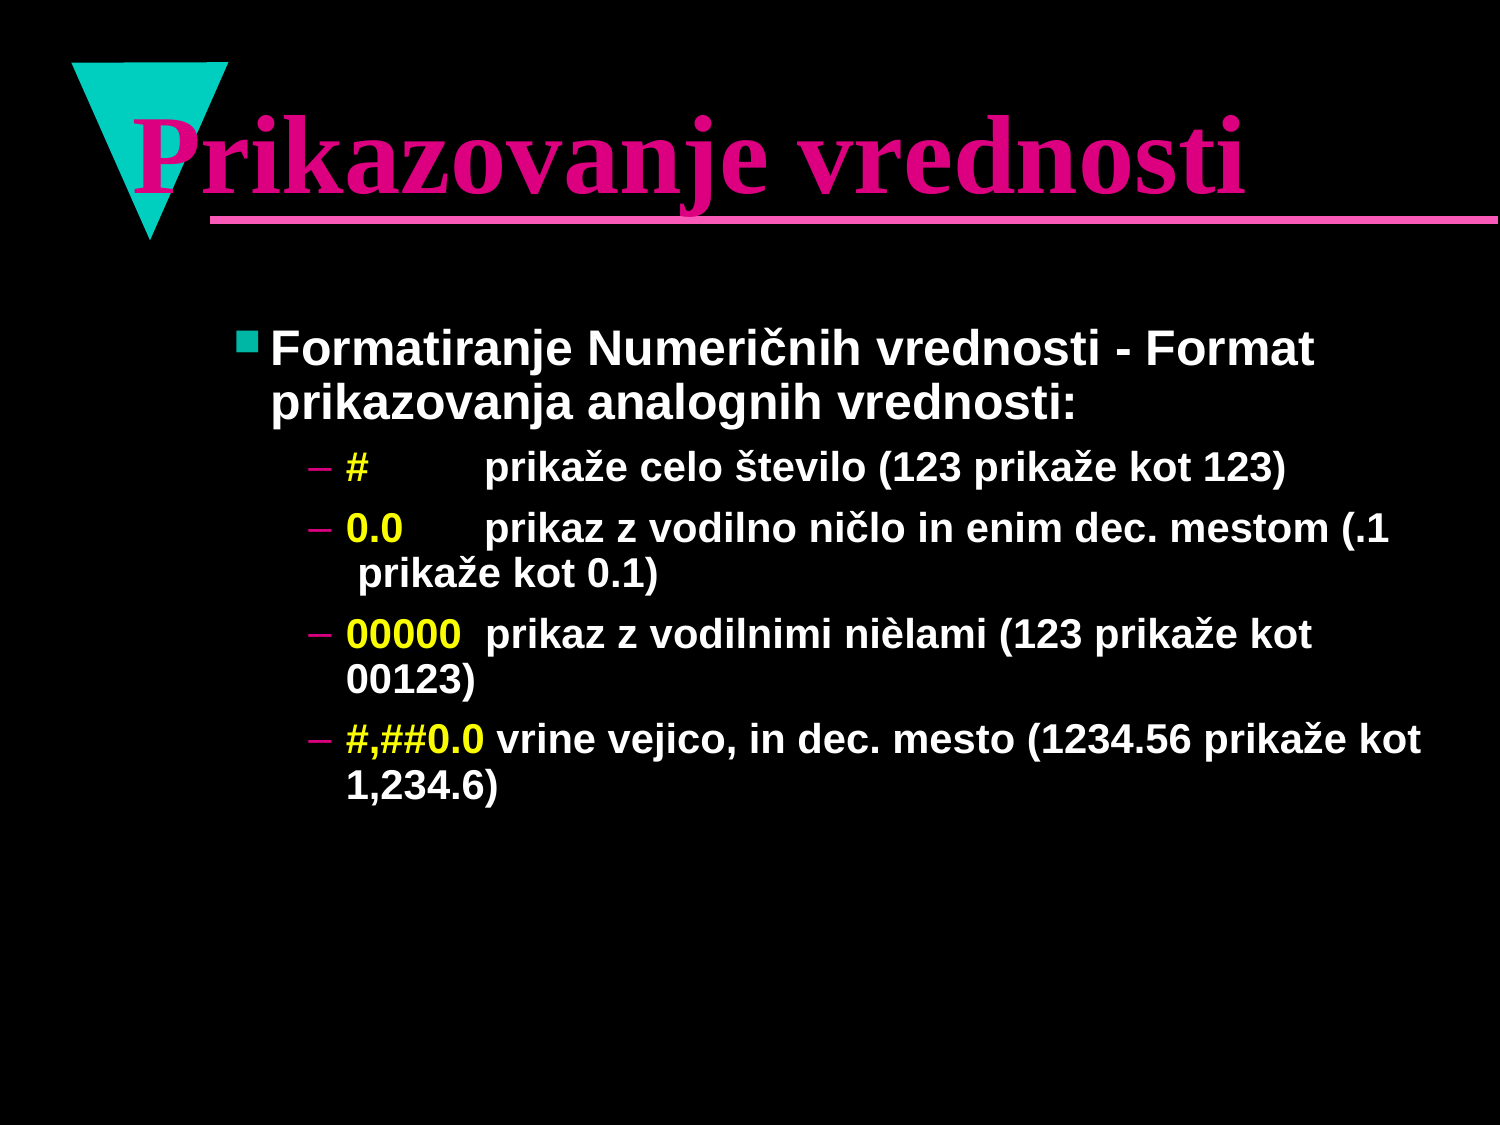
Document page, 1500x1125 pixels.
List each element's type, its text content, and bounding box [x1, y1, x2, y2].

title Prikazovanje vrednosti [117, 63, 1500, 251]
list Formatiranje Numeričnih vrednosti - Format prikazovanja analognih vrednosti: # prikaže celo število (123 prikaže kot 123) 0.0 prikaz z vodilno ničlo in enim dec. mestom (.1 prikaže kot 0.1) 00000 prikaz z vodilnimi nièlami (123 prikaže kot 00123) #,##0.0 vrine vejico, in dec. mesto (1234.56 prikaže kot 1,234.6) [143, 314, 1463, 990]
